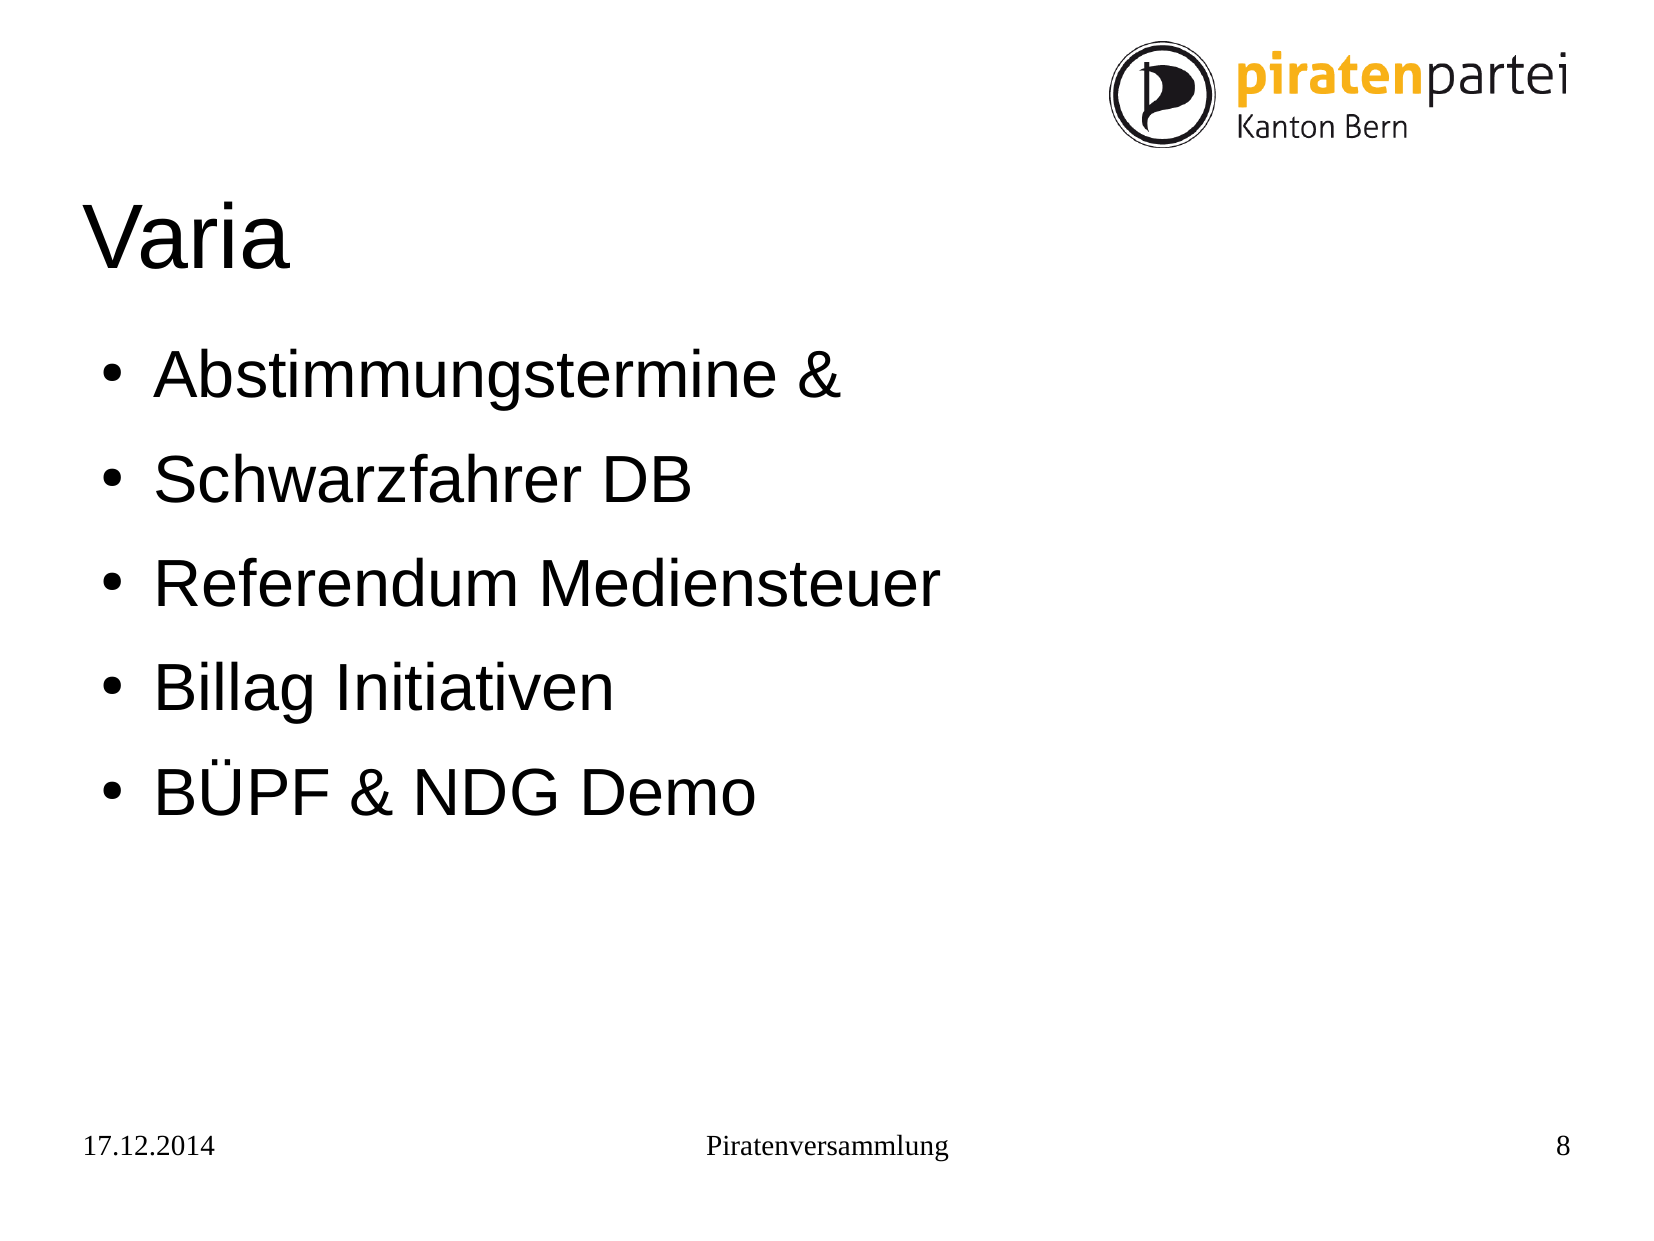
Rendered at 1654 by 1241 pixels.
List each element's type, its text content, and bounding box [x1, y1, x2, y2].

list Abstimmungstermine & Schwarzfahrer DB Referendum Mediensteuer Billag Initiativen BÜPF & NDG Demo [82, 337, 1571, 1057]
picture [1109, 41, 1566, 148]
title Varia [82, 186, 1571, 289]
